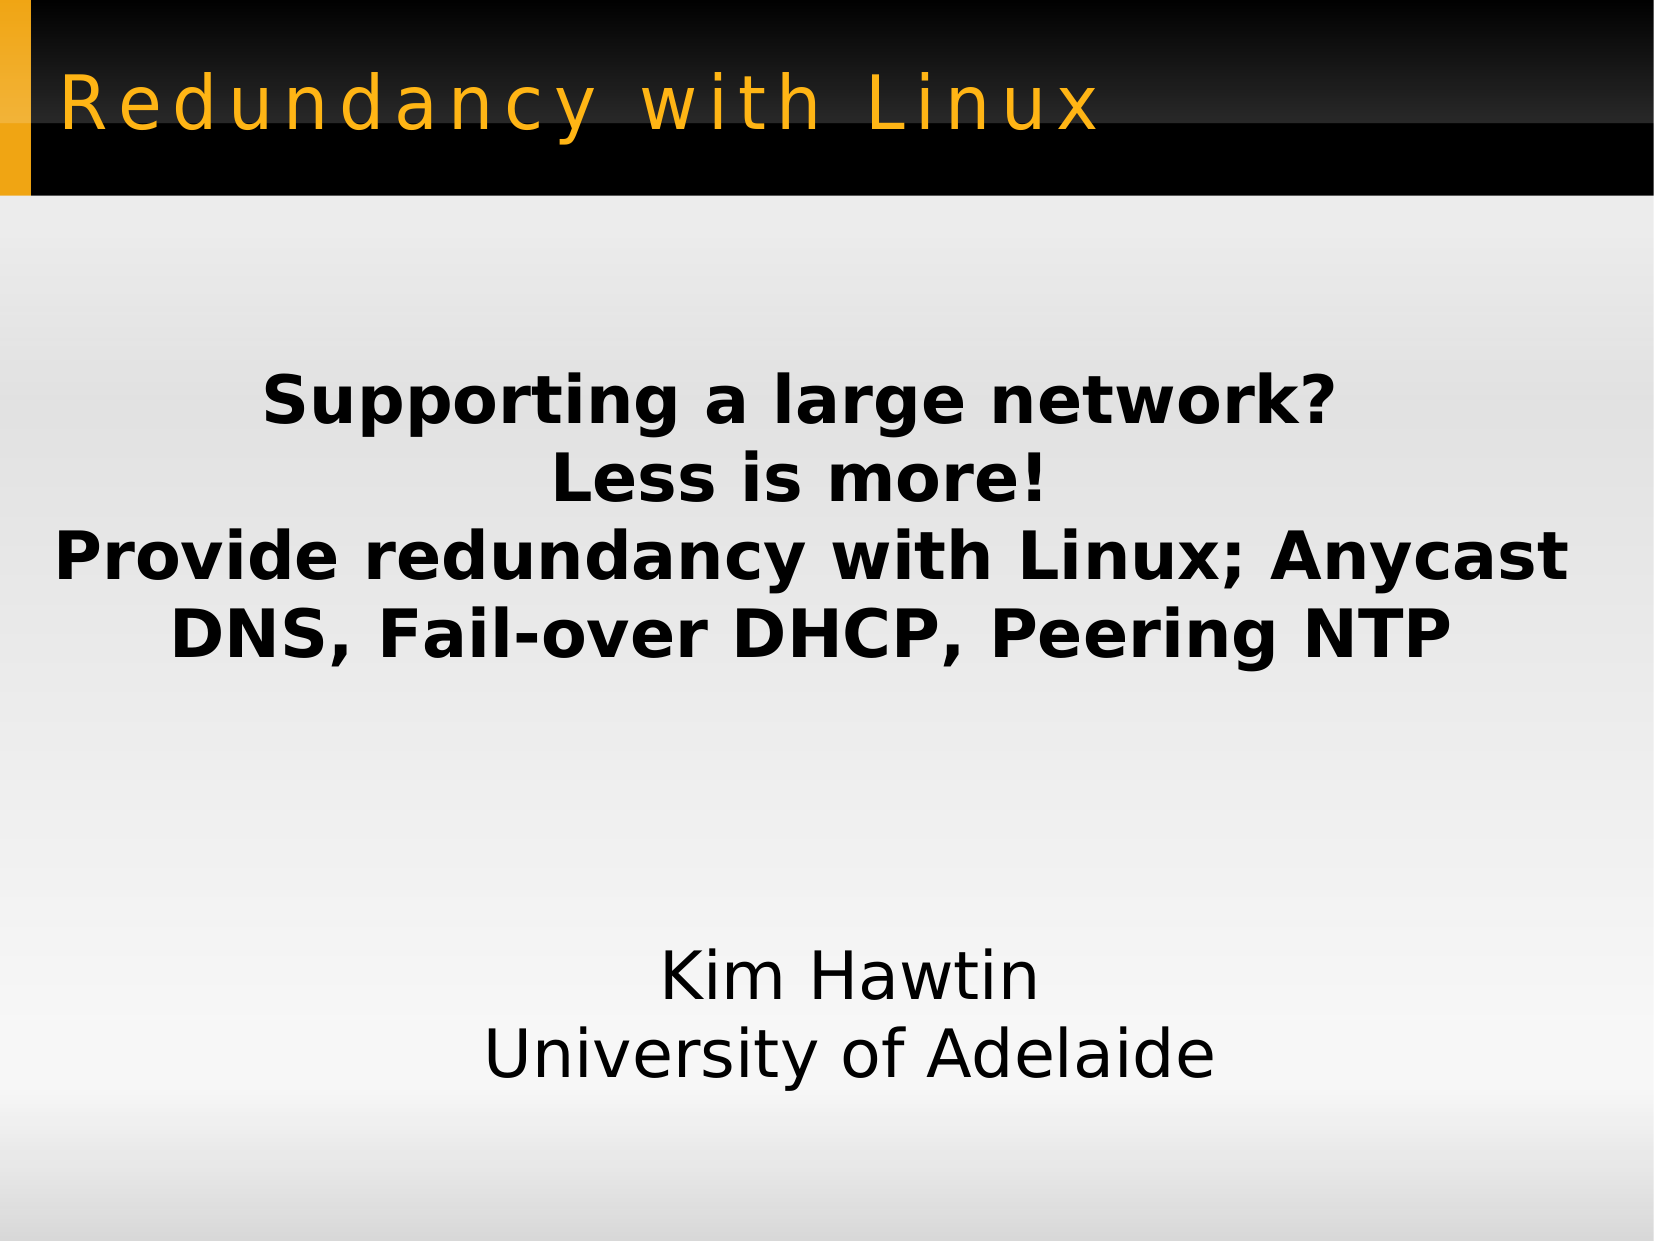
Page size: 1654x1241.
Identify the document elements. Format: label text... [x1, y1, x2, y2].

title Redundancy with Linux [59, 29, 1270, 178]
subtitle Kim Hawtin University of Adelaide [88, 915, 1577, 1116]
picture [0, 0, 1654, 1241]
text_box Supporting a large network? Less is more! Provide redundancy with Linux; Anycast DNS, Fail-over DHCP, Peering NTP [0, 354, 1625, 681]
